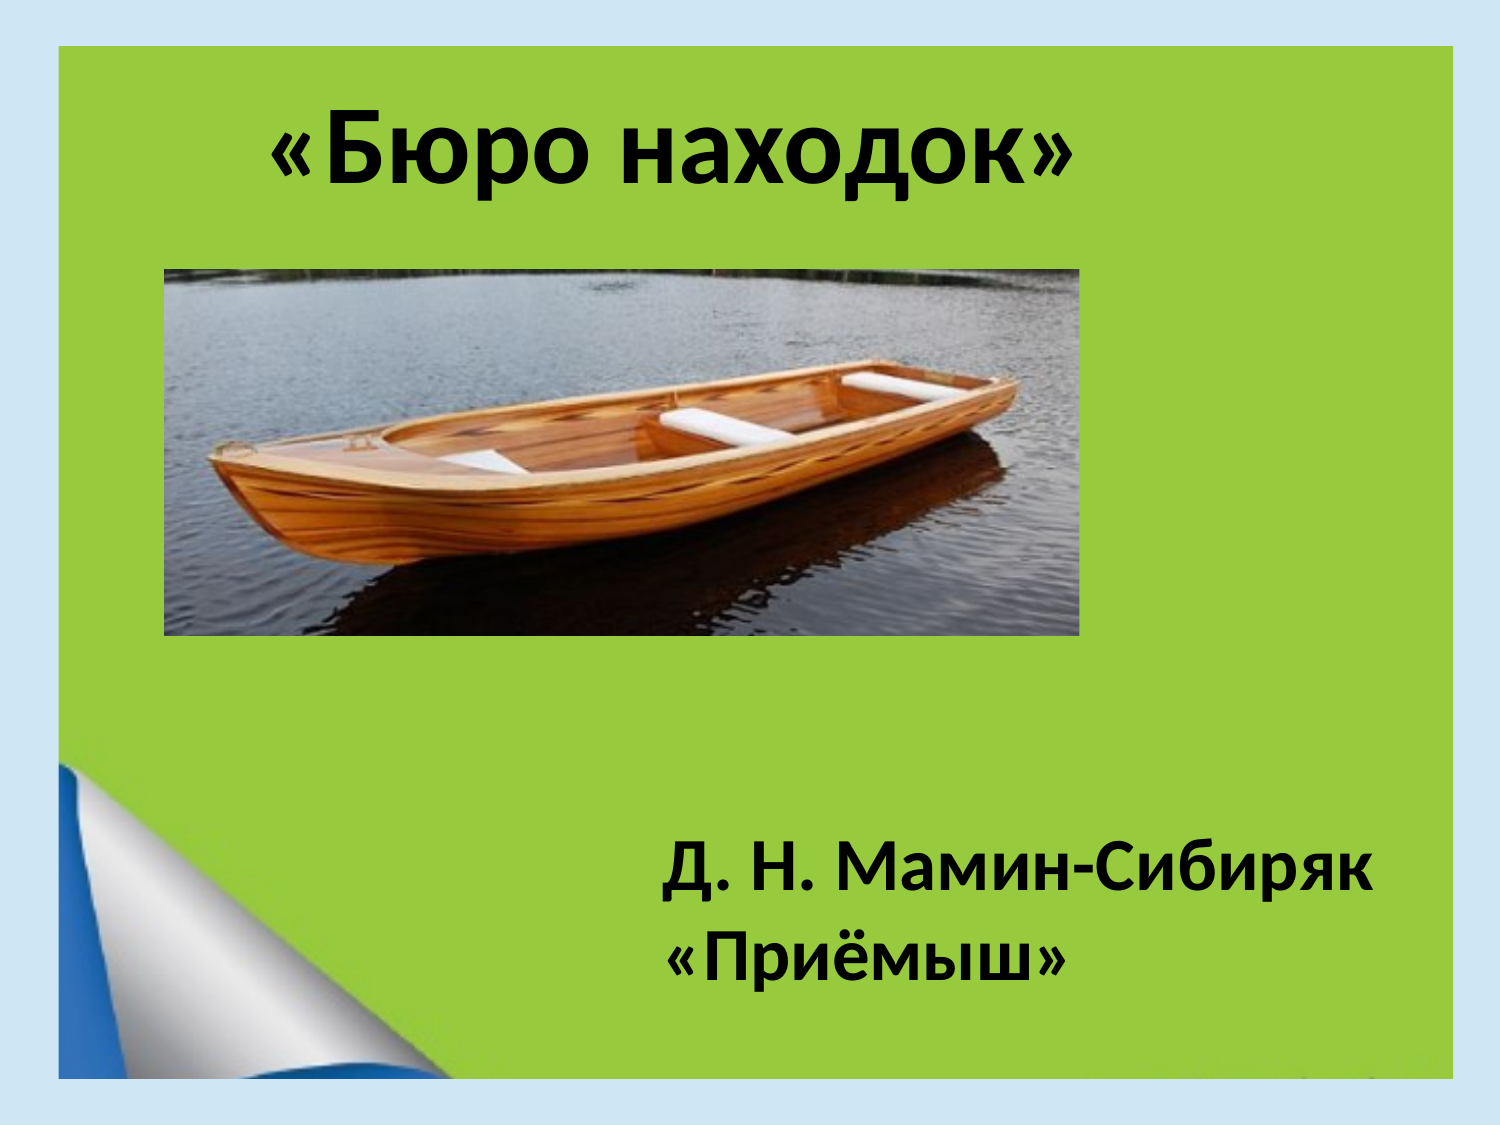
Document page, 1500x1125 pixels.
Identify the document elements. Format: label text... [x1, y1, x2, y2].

picture [58, 46, 1454, 1079]
text_box Д. Н. Мамин-Сибиряк «Приёмыш» [648, 808, 1406, 1004]
text_box «Бюро находок» [0, 45, 1350, 233]
